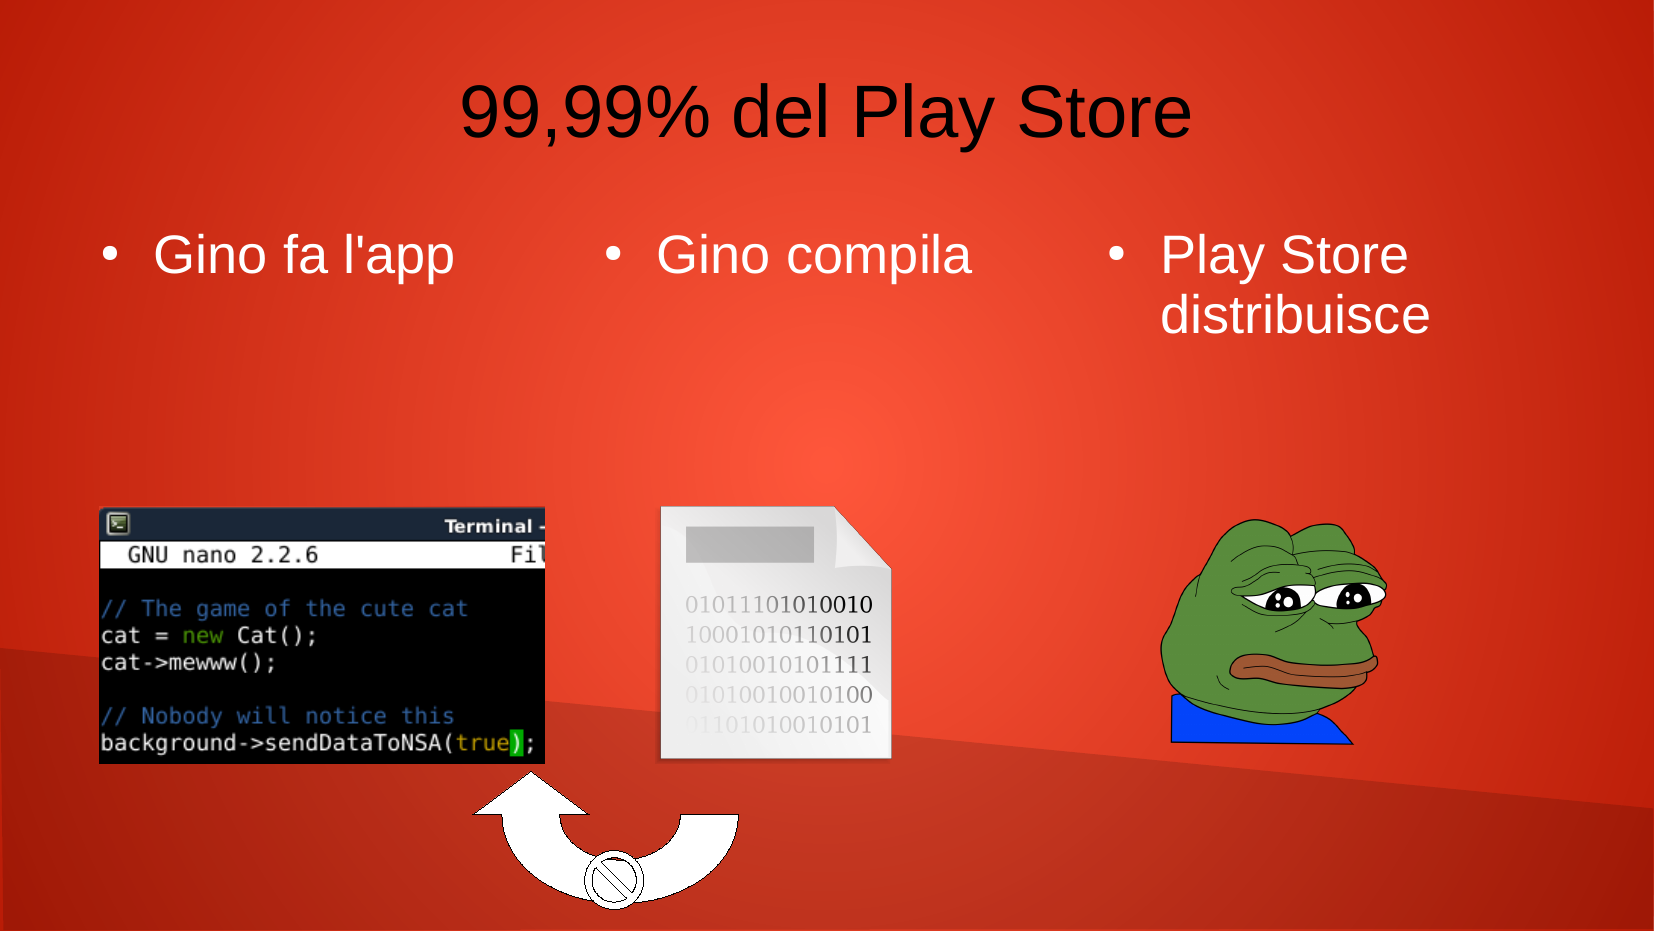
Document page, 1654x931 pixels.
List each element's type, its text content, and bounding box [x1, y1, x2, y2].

picture [1157, 506, 1394, 764]
title 99,99% del Play Store [82, 35, 1571, 189]
text_box [472, 771, 739, 910]
picture [655, 506, 892, 764]
list Gino fa l'app [82, 224, 562, 482]
picture [99, 506, 545, 764]
list Play Store distribuisce [1089, 224, 1569, 482]
list Gino compila [585, 224, 1066, 482]
